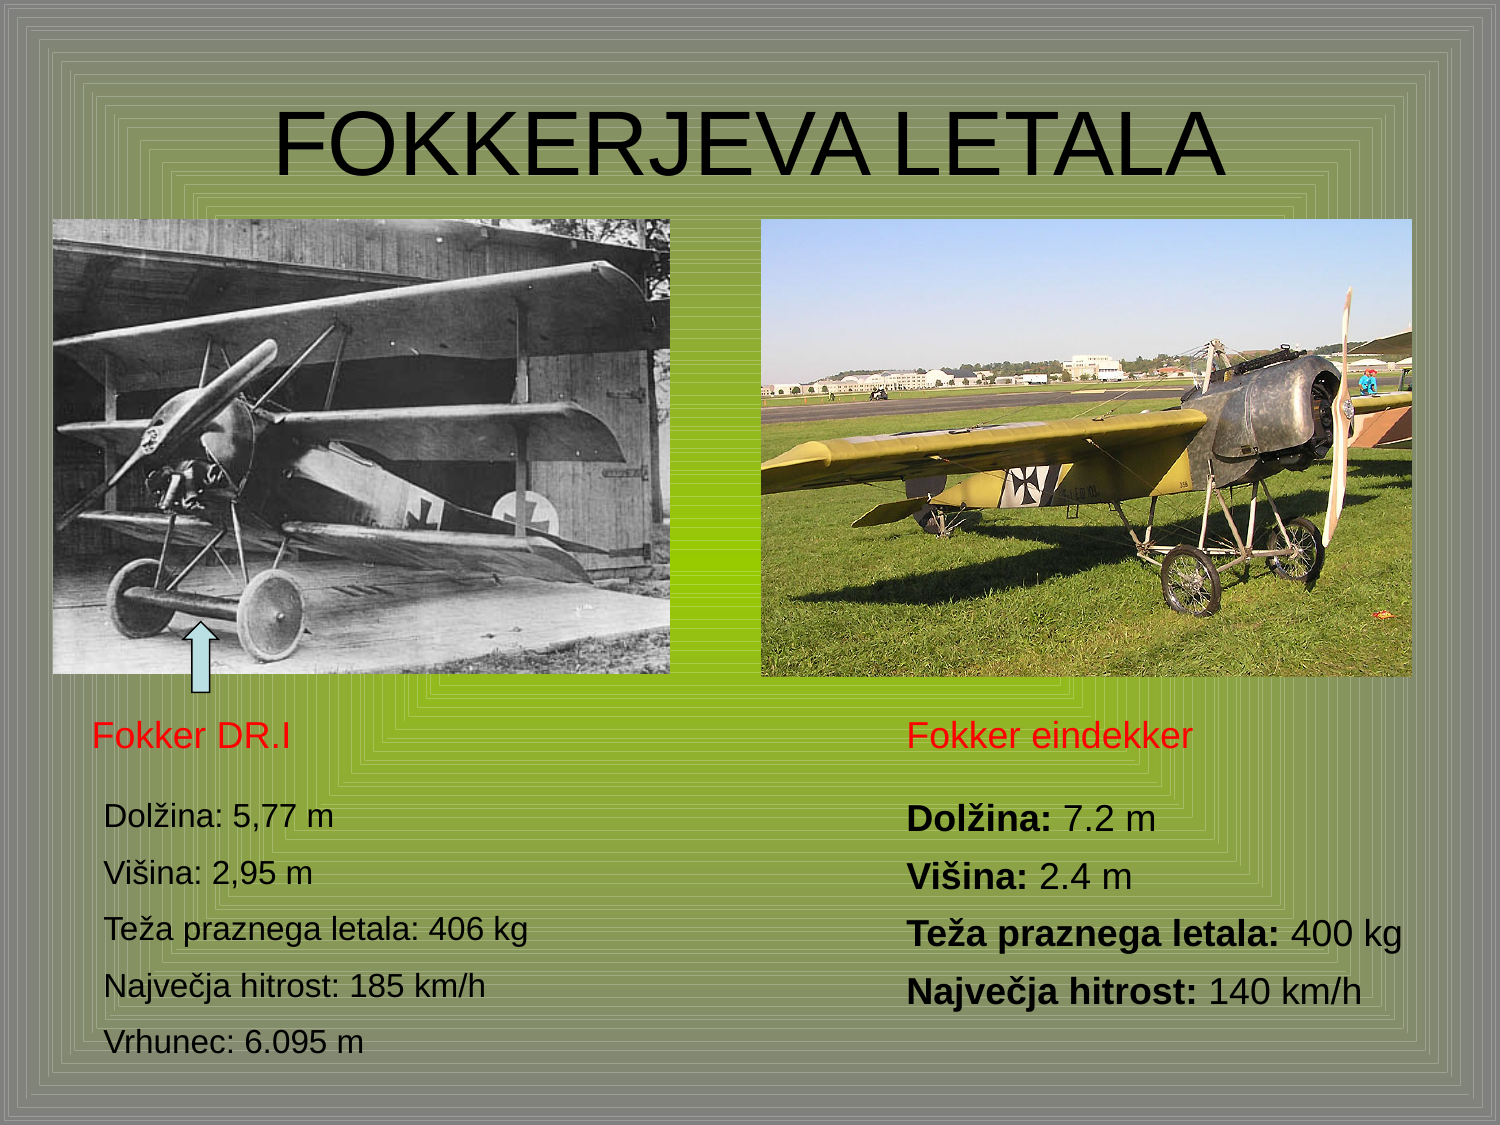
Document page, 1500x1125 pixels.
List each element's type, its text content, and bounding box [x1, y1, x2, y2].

picture [761, 219, 1412, 678]
text_box Dolžina: 5,77 m Višina: 2,95 m Teža praznega letala: 406 kg Največja hitrost: 185 km/h Vrhunec: 6.095 m [88, 786, 550, 1068]
picture [53, 219, 670, 674]
title FOKKERJEVA LETALA [75, 45, 1425, 233]
text_box Fokker eindekker [891, 704, 1317, 764]
text_box Fokker DR.I [76, 704, 668, 764]
text_box [183, 621, 219, 693]
text_box Dolžina: 7.2 m Višina: 2.4 m Teža praznega letala: 400 kg Največja hitrost: 140 km/h [891, 786, 1424, 1020]
